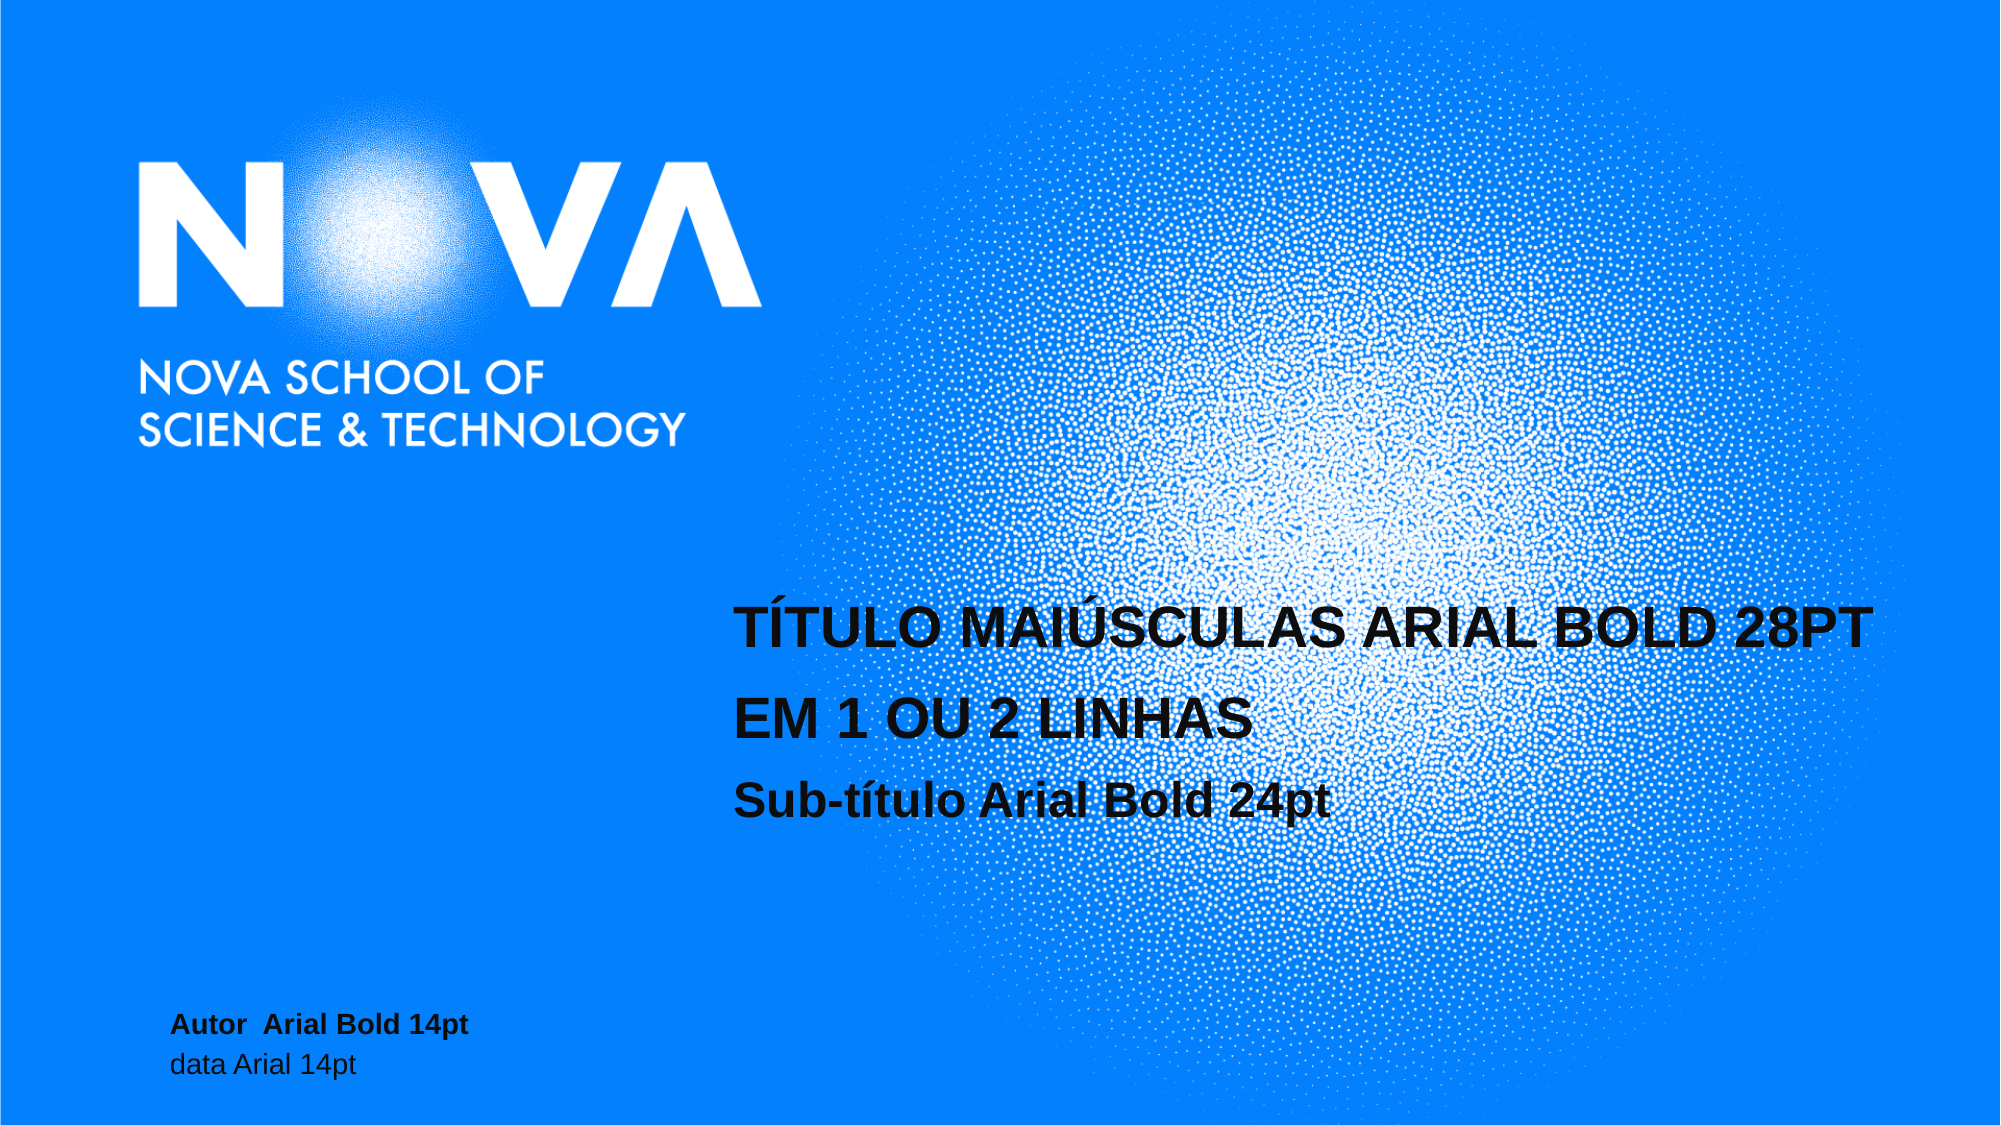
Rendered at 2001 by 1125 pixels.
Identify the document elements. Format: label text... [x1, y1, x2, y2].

text_box Autor Arial Bold 14pt [162, 997, 479, 1048]
text_box data Arial 14pt [162, 1048, 364, 1089]
text_box TÍTULO mAIÚSCULAS arial bold 28pt em 1 ou 2 linhas Sub-título Arial Bold 24pt [725, 560, 1896, 830]
picture [0, 0, 2000, 1125]
